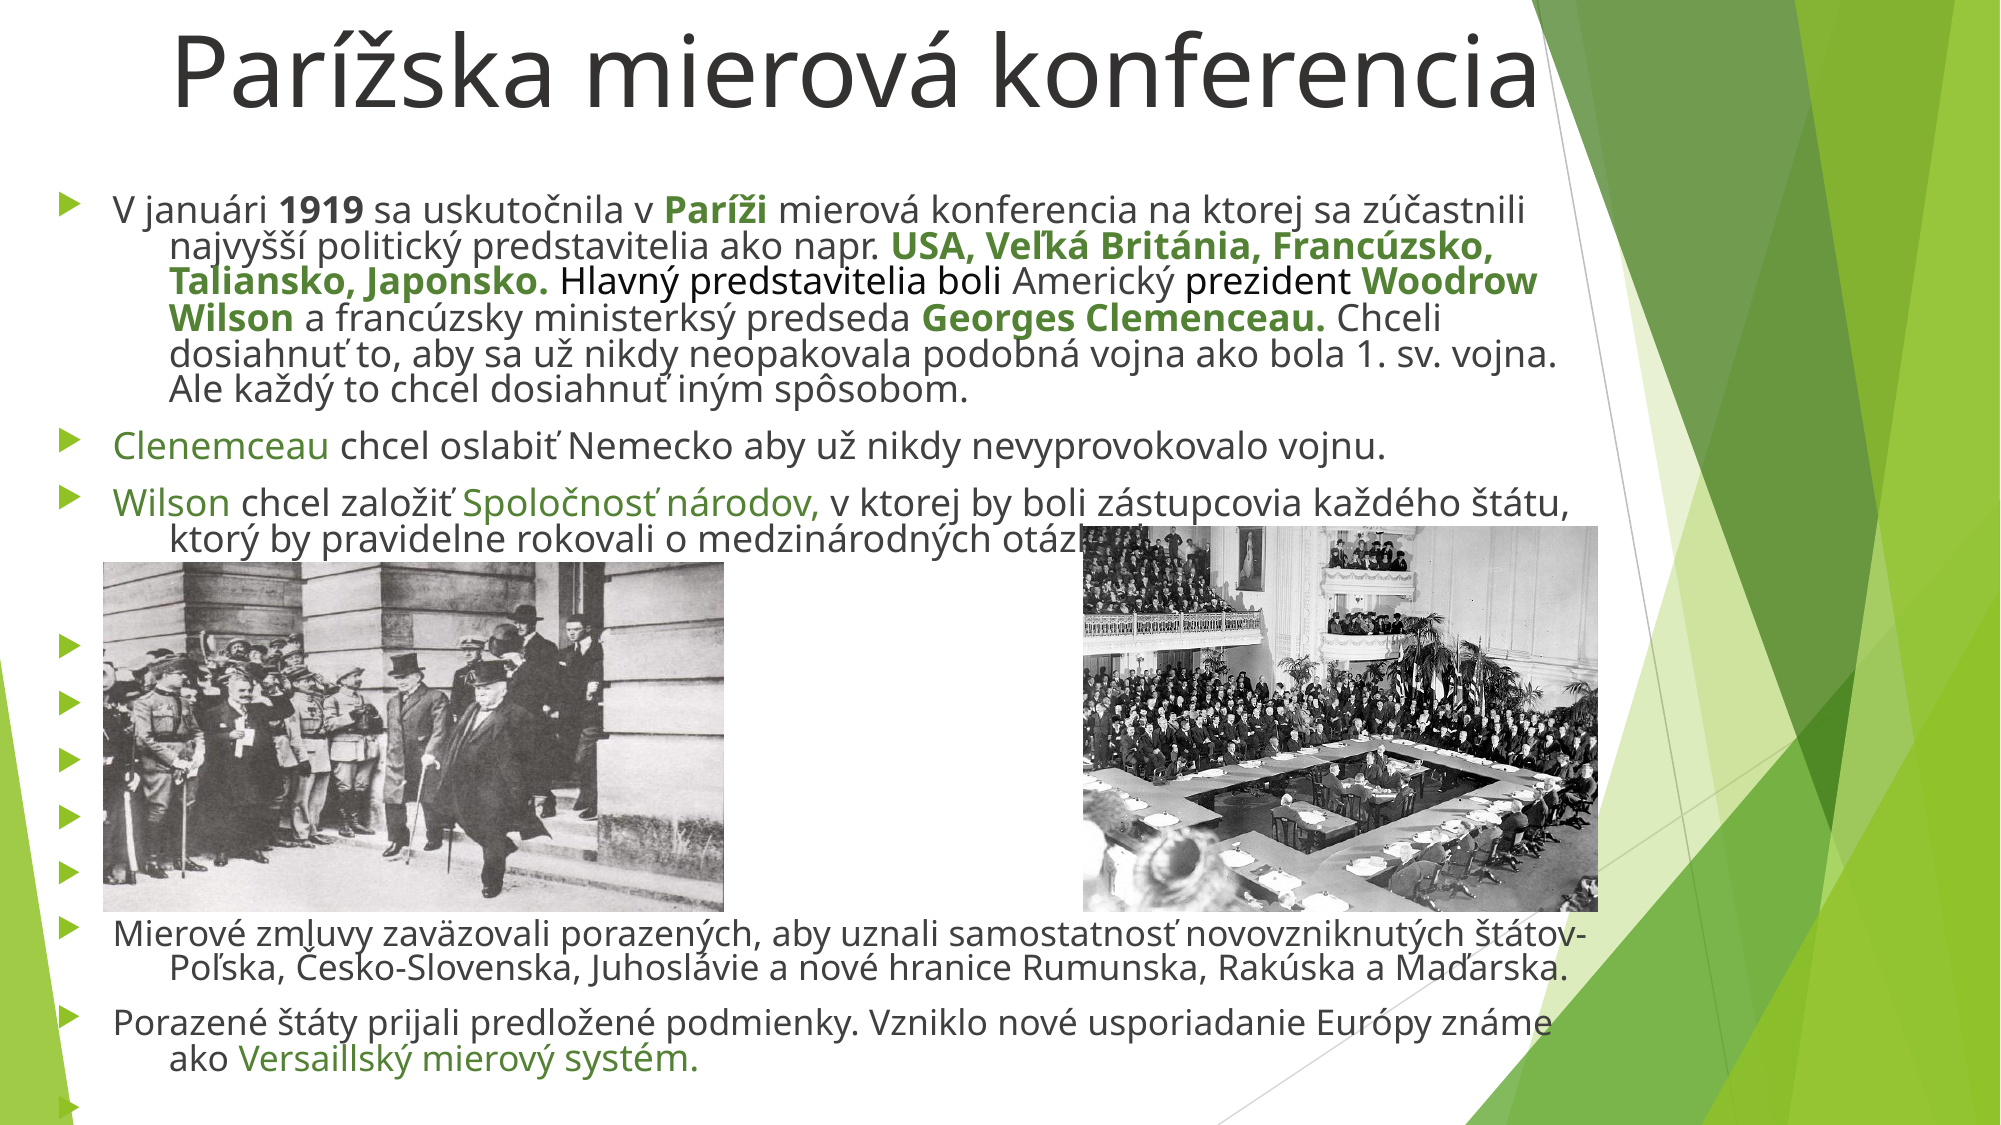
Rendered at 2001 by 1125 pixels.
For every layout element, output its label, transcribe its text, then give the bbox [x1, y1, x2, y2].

list V januári 1919 sa uskutočnila v Paríži mierová konferencia na ktorej sa zúčastnili najvyšší politický predstavitelia ako napr. USA, Veľká Británia, Francúzsko, Taliansko, Japonsko. Hlavný predstavitelia boli Americký prezident Woodrow Wilson a francúzsky ministerksý predseda Georges Clemenceau. Chceli dosiahnuť to, aby sa už nikdy neopakovala podobná vojna ako bola 1. sv. vojna. Ale každý to chcel dosiahnuť iným spôsobom. Clenemceau chcel oslabiť Nemecko aby už nikdy nevyprovokovalo vojnu. Wilson chcel založiť Spoločnosť národov, v ktorej by boli zástupcovia každého štátu, ktorý by pravidelne rokovali o medzinárodných otázkach. Mierové zmluvy zaväzovali porazených, aby uznali samostatnosť novovzniknutých štátov-Poľska, Česko-Slovenska, Juhoslávie a nové hranice Rumunska, Rakúska a Maďarska. Porazené štáty prijali predložené podmienky. Vzniklo nové usporiadanie Európy známe ako Versaillský mierový systém. [41, 186, 1639, 1125]
picture [103, 562, 724, 912]
title Parížska mierová konferencia [154, 0, 1880, 218]
picture [1083, 526, 1598, 912]
